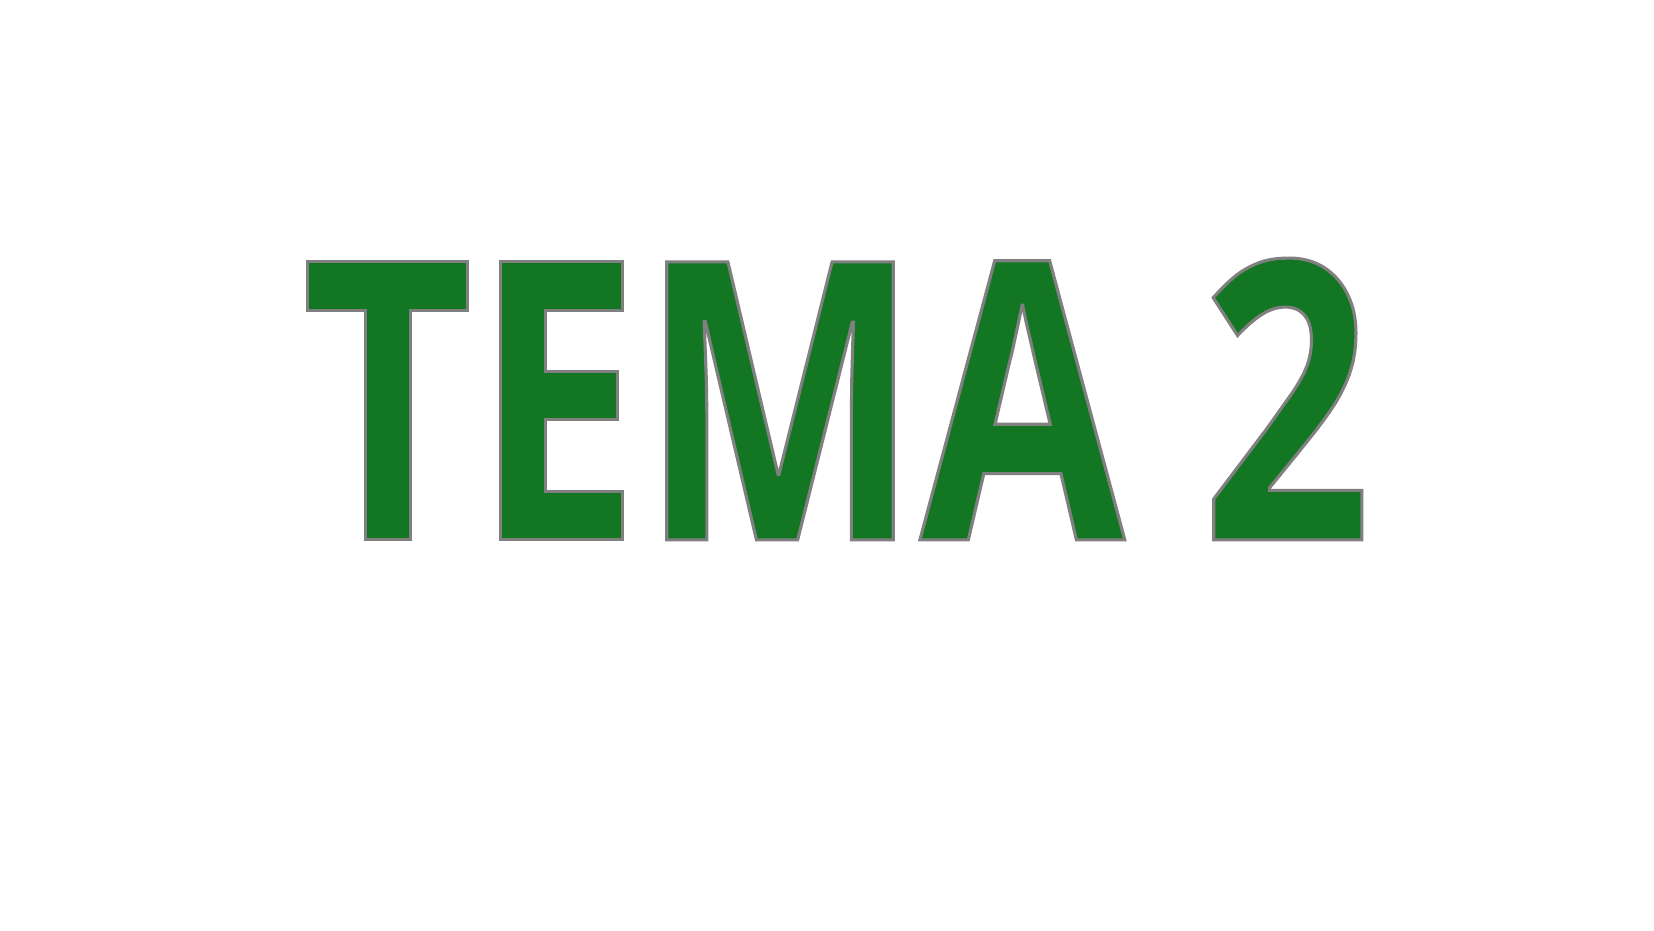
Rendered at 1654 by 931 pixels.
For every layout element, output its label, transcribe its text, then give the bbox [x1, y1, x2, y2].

text_box TEMA 2 [666, 261, 894, 540]
text_box TEMA 2 [1213, 258, 1362, 540]
text_box TEMA 2 [919, 260, 1125, 540]
text_box TEMA 2 [500, 261, 623, 540]
text_box TEMA 2 [307, 261, 468, 540]
